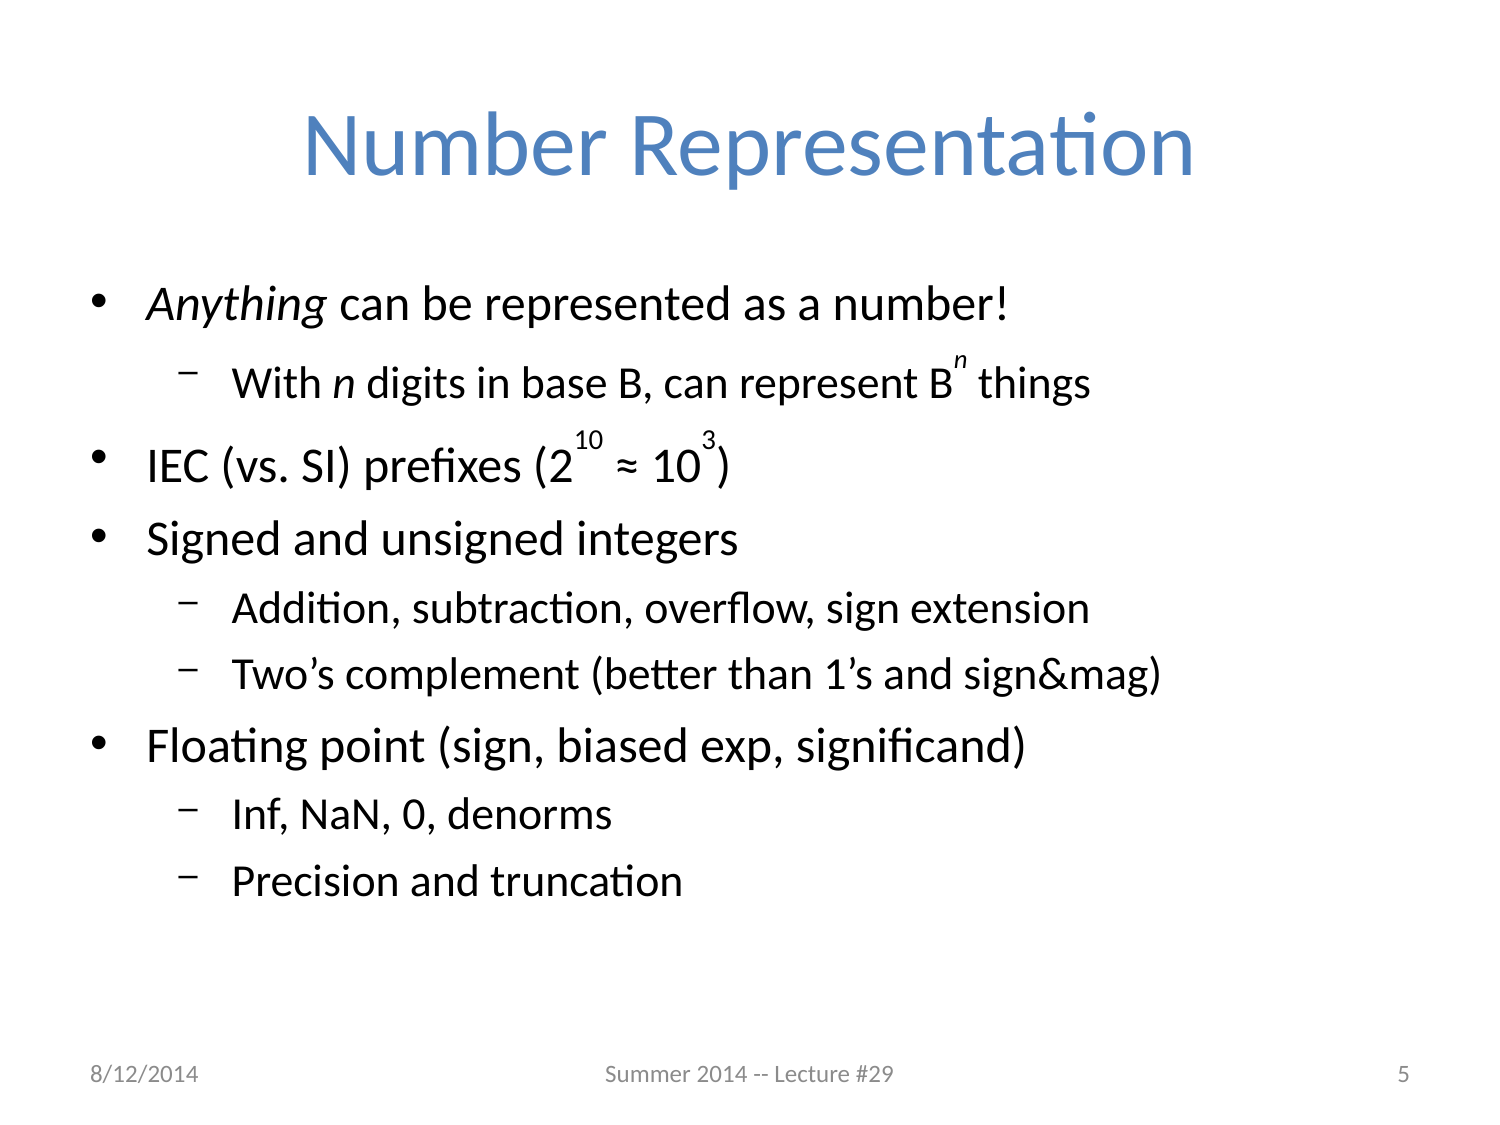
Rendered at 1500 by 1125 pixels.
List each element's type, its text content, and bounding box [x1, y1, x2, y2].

slide_number 8/12/2014 [75, 1042, 425, 1103]
footer Summer 2014 -- Lecture #29 [512, 1042, 988, 1103]
list Anything can be represented as a number! With n digits in base B, can represent Bn things IEC (vs. SI) prefixes (210 ≈ 103) Signed and unsigned integers Addition, subtraction, overflow, sign extension Two’s complement (better than 1’s and sign&mag) Floating point (sign, biased exp, significand) Inf, NaN, 0, denorms Precision and truncation [75, 262, 1425, 1073]
title Number Representation [75, 45, 1425, 233]
slide_number <number> [1074, 1042, 1425, 1103]
